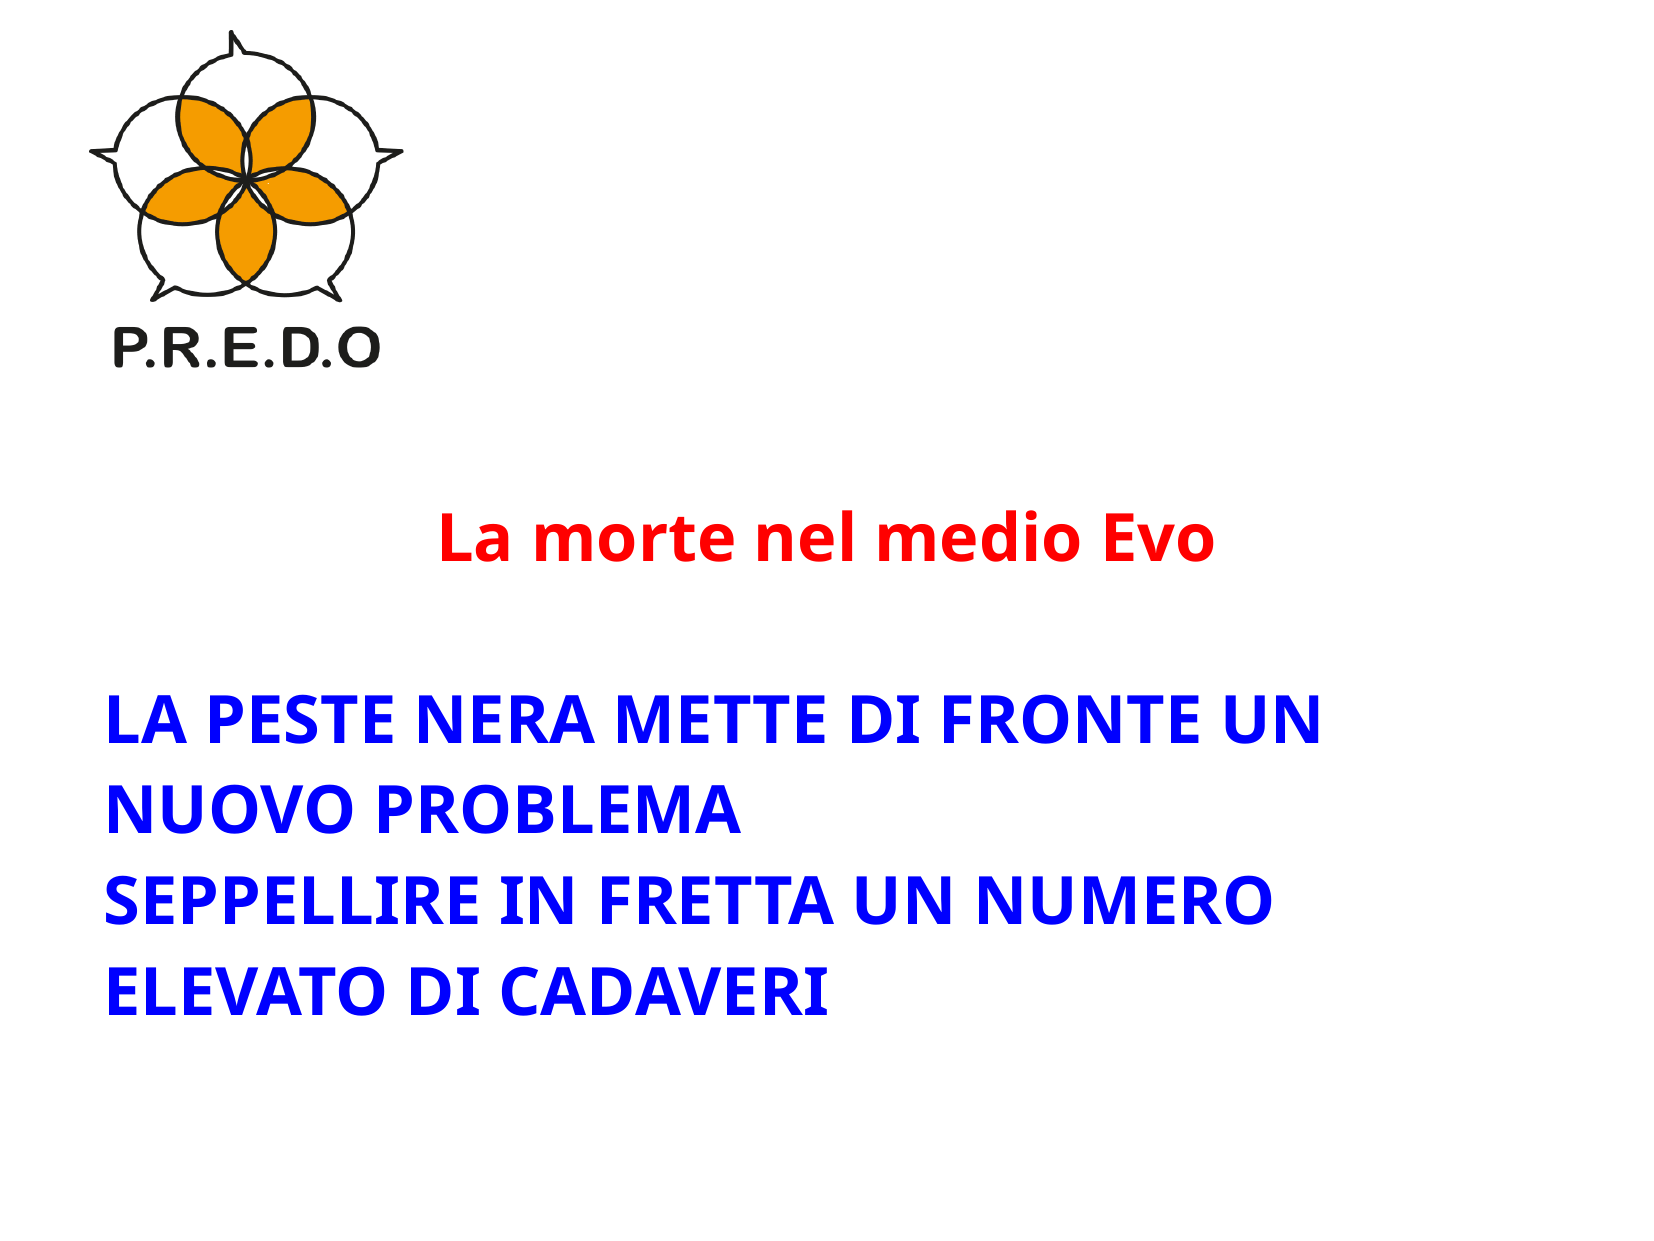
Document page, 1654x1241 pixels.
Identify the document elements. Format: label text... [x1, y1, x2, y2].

text_box La morte nel medio Evo LA PESTE NERA METTE DI FRONTE UN NUOVO PROBLEMA SEPPELLIRE IN FRETTA UN NUMERO ELEVATO DI CADAVERI [88, 335, 1565, 1018]
picture [88, 29, 404, 368]
